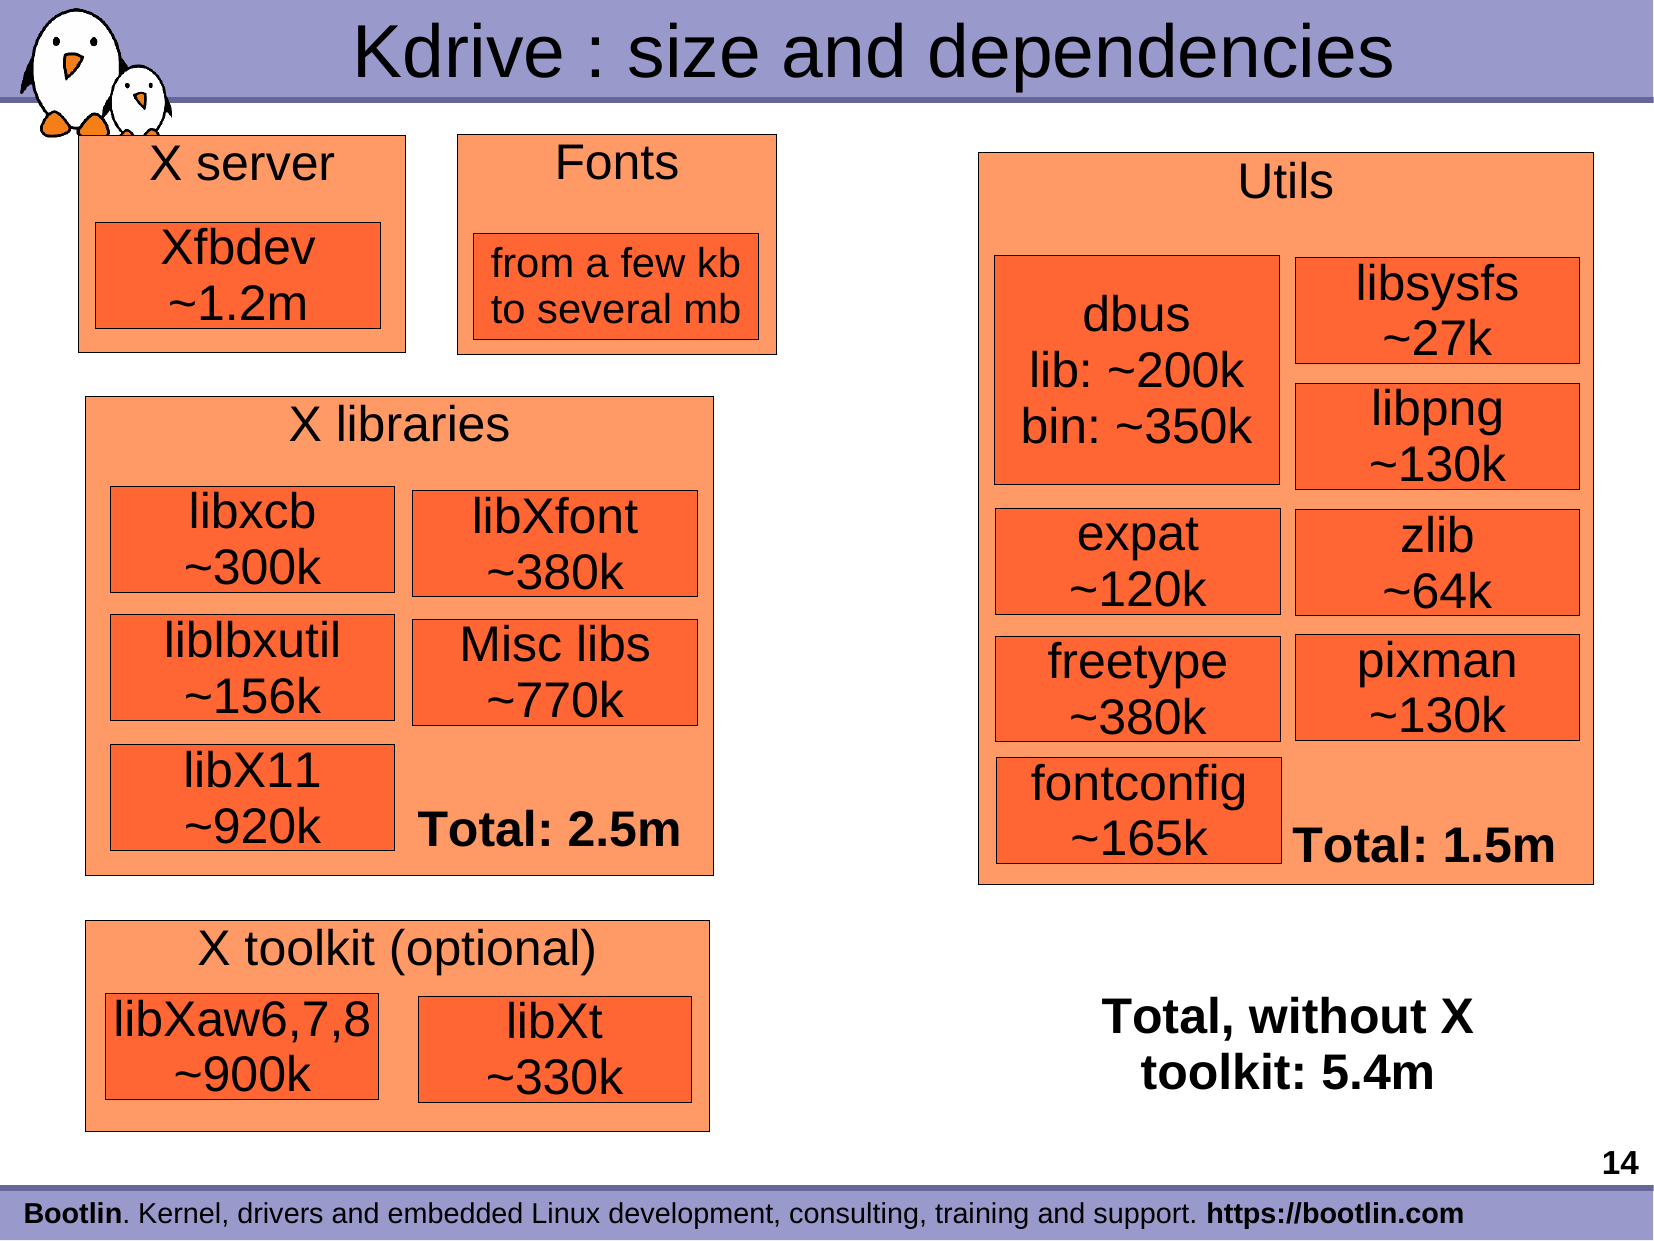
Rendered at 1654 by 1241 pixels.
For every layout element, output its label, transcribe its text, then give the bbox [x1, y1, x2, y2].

text_box Total: 2.5m [417, 801, 714, 867]
text_box Total: 1.5m [1292, 816, 1589, 882]
text_box libX11 ~920k [110, 744, 395, 851]
text_box libXt ~330k [418, 996, 692, 1103]
text_box expat ~120k [995, 508, 1281, 615]
text_box fontconfig ~165k [996, 757, 1282, 864]
text_box Misc libs ~770k [412, 619, 698, 726]
text_box X server [78, 135, 406, 353]
text_box Utils [978, 152, 1594, 885]
text_box from a few kb to several mb [473, 233, 759, 340]
text_box Total, without X toolkit: 5.4m [1041, 988, 1535, 1118]
text_box pixman ~130k [1295, 634, 1580, 741]
text_box liblbxutil ~156k [110, 614, 395, 721]
picture [20, 8, 172, 147]
text_box libsysfs ~27k [1295, 257, 1580, 364]
text_box libpng ~130k [1295, 383, 1580, 490]
text_box dbus lib: ~200k bin: ~350k [994, 255, 1280, 485]
text_box X toolkit (optional) [85, 920, 710, 1132]
title Kdrive : size and dependencies [197, 5, 1551, 97]
text_box libxcb ~300k [110, 486, 395, 593]
text_box Fonts [457, 134, 777, 355]
text_box libXaw6,7,8 ~900k [105, 993, 379, 1100]
text_box X libraries [85, 396, 714, 876]
text_box freetype ~380k [995, 636, 1281, 742]
text_box Xfbdev ~1.2m [95, 222, 381, 329]
text_box libXfont ~380k [412, 490, 698, 597]
text_box zlib ~64k [1295, 509, 1580, 616]
